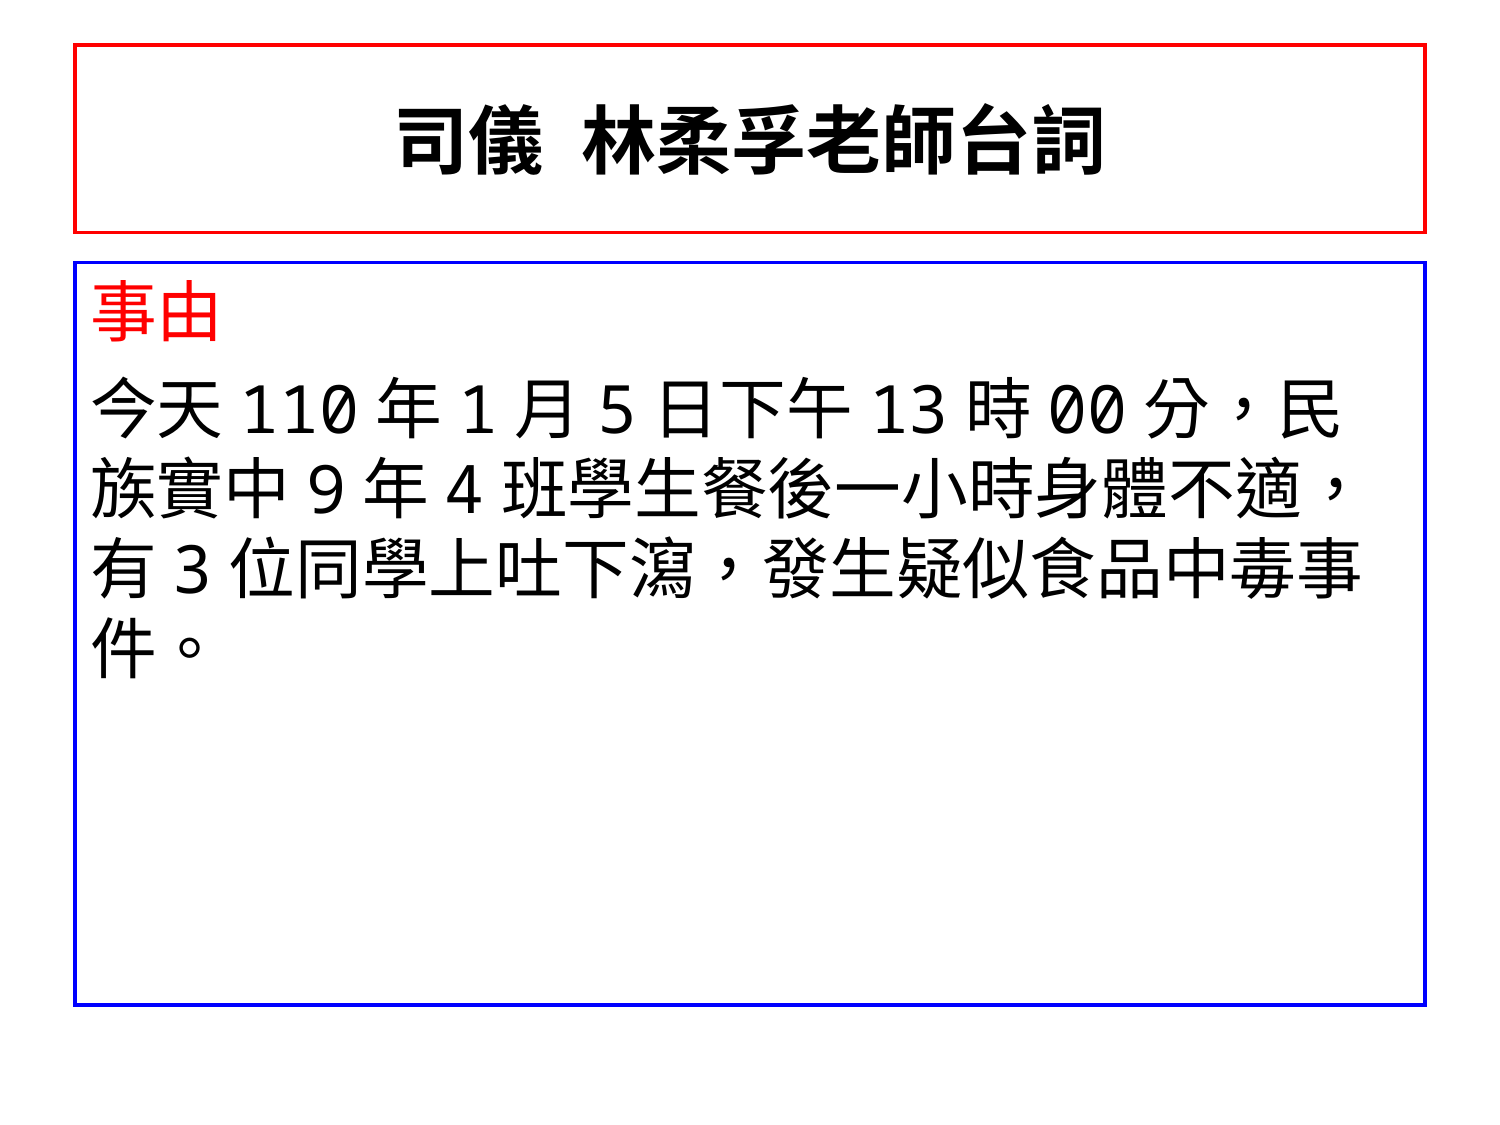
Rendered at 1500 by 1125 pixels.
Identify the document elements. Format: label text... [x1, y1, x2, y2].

title 司儀 林柔孚老師台詞 [75, 45, 1426, 233]
list 事由 今天110年1月5日下午13時00分，民族實中9年4班學生餐後一小時身體不適，有3位同學上吐下瀉，發生疑似食品中毒事件。 [75, 262, 1426, 1005]
